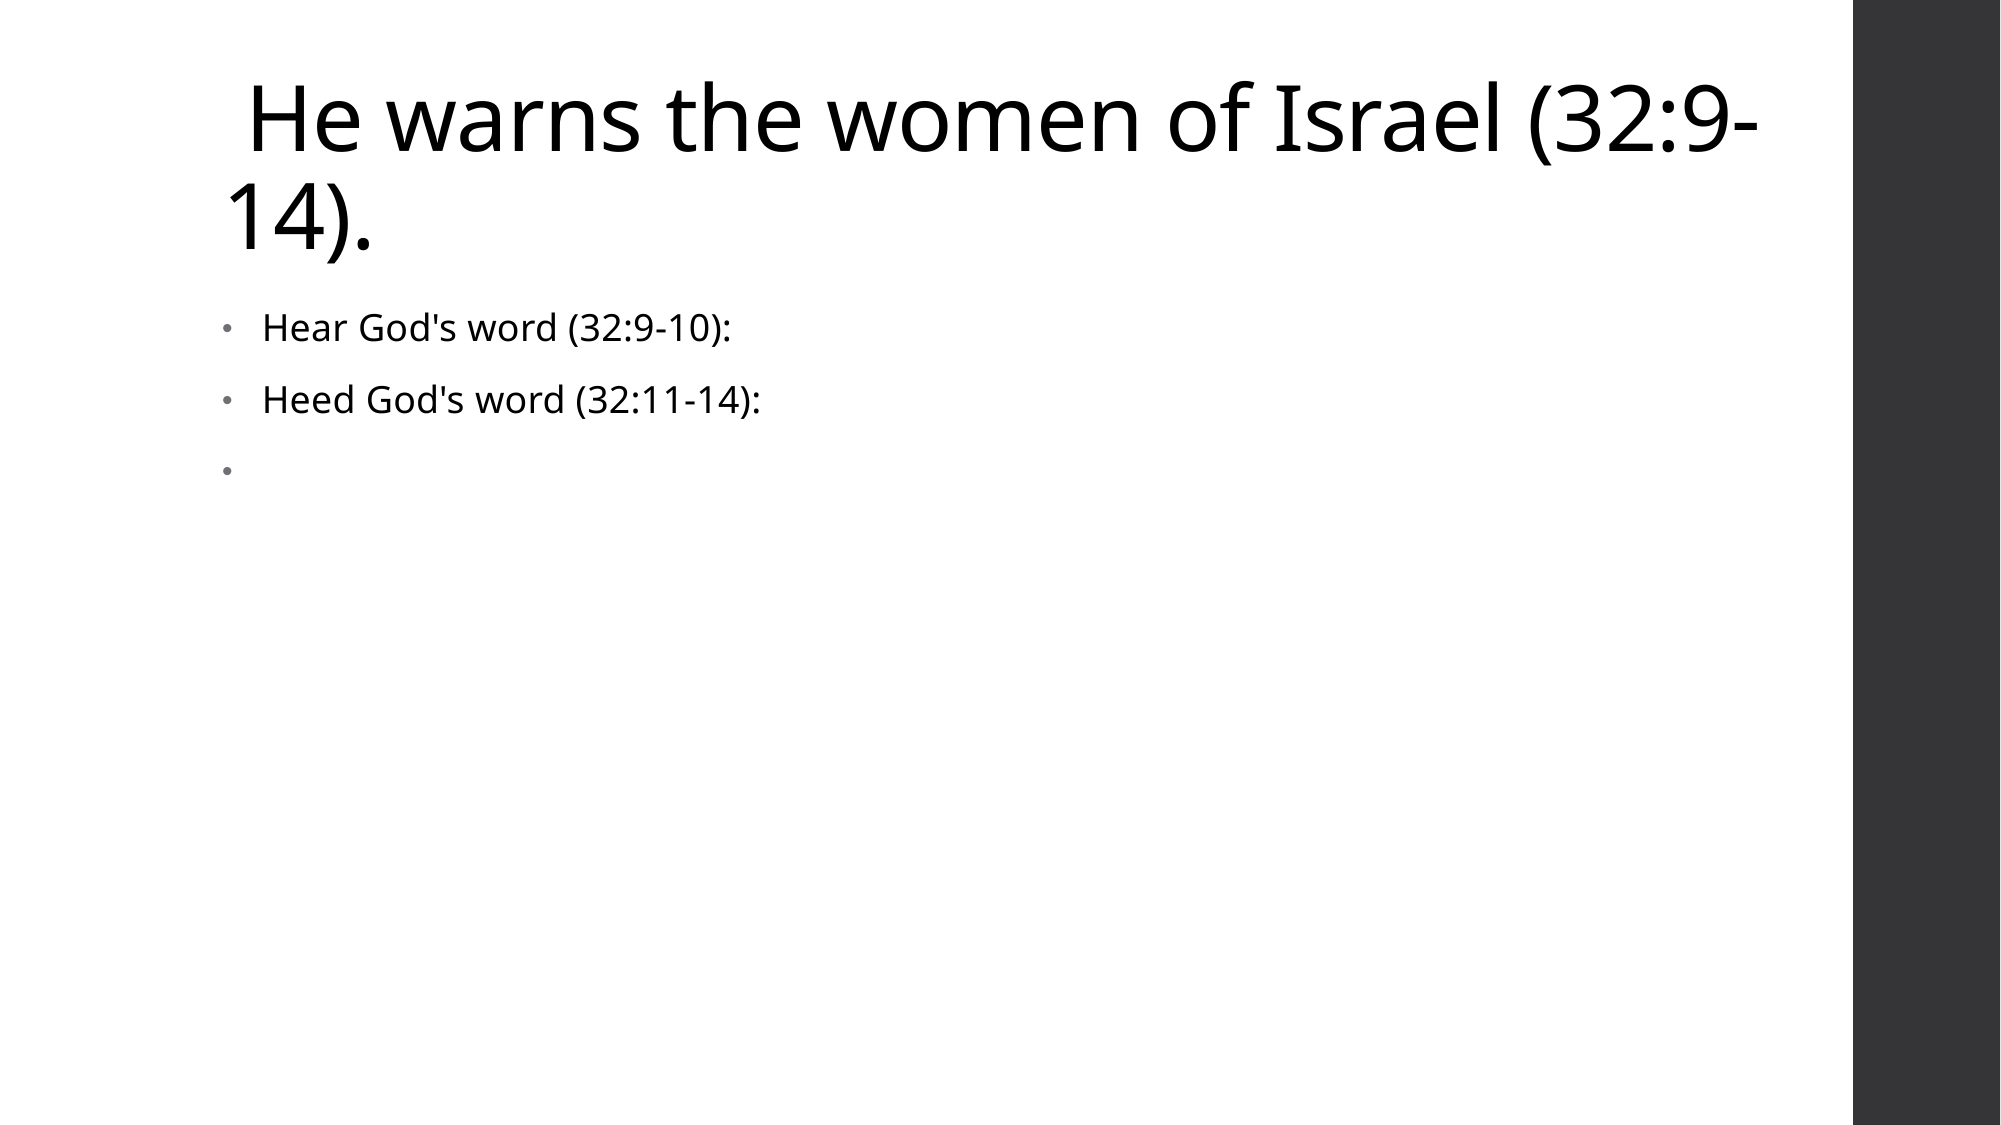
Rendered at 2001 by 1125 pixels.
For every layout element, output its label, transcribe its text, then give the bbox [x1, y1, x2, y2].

list Hear God's word (32:9-10): Heed God's word (32:11-14): [206, 299, 1617, 1014]
title He warns the women of Israel (32:9-14). [206, 60, 1797, 278]
